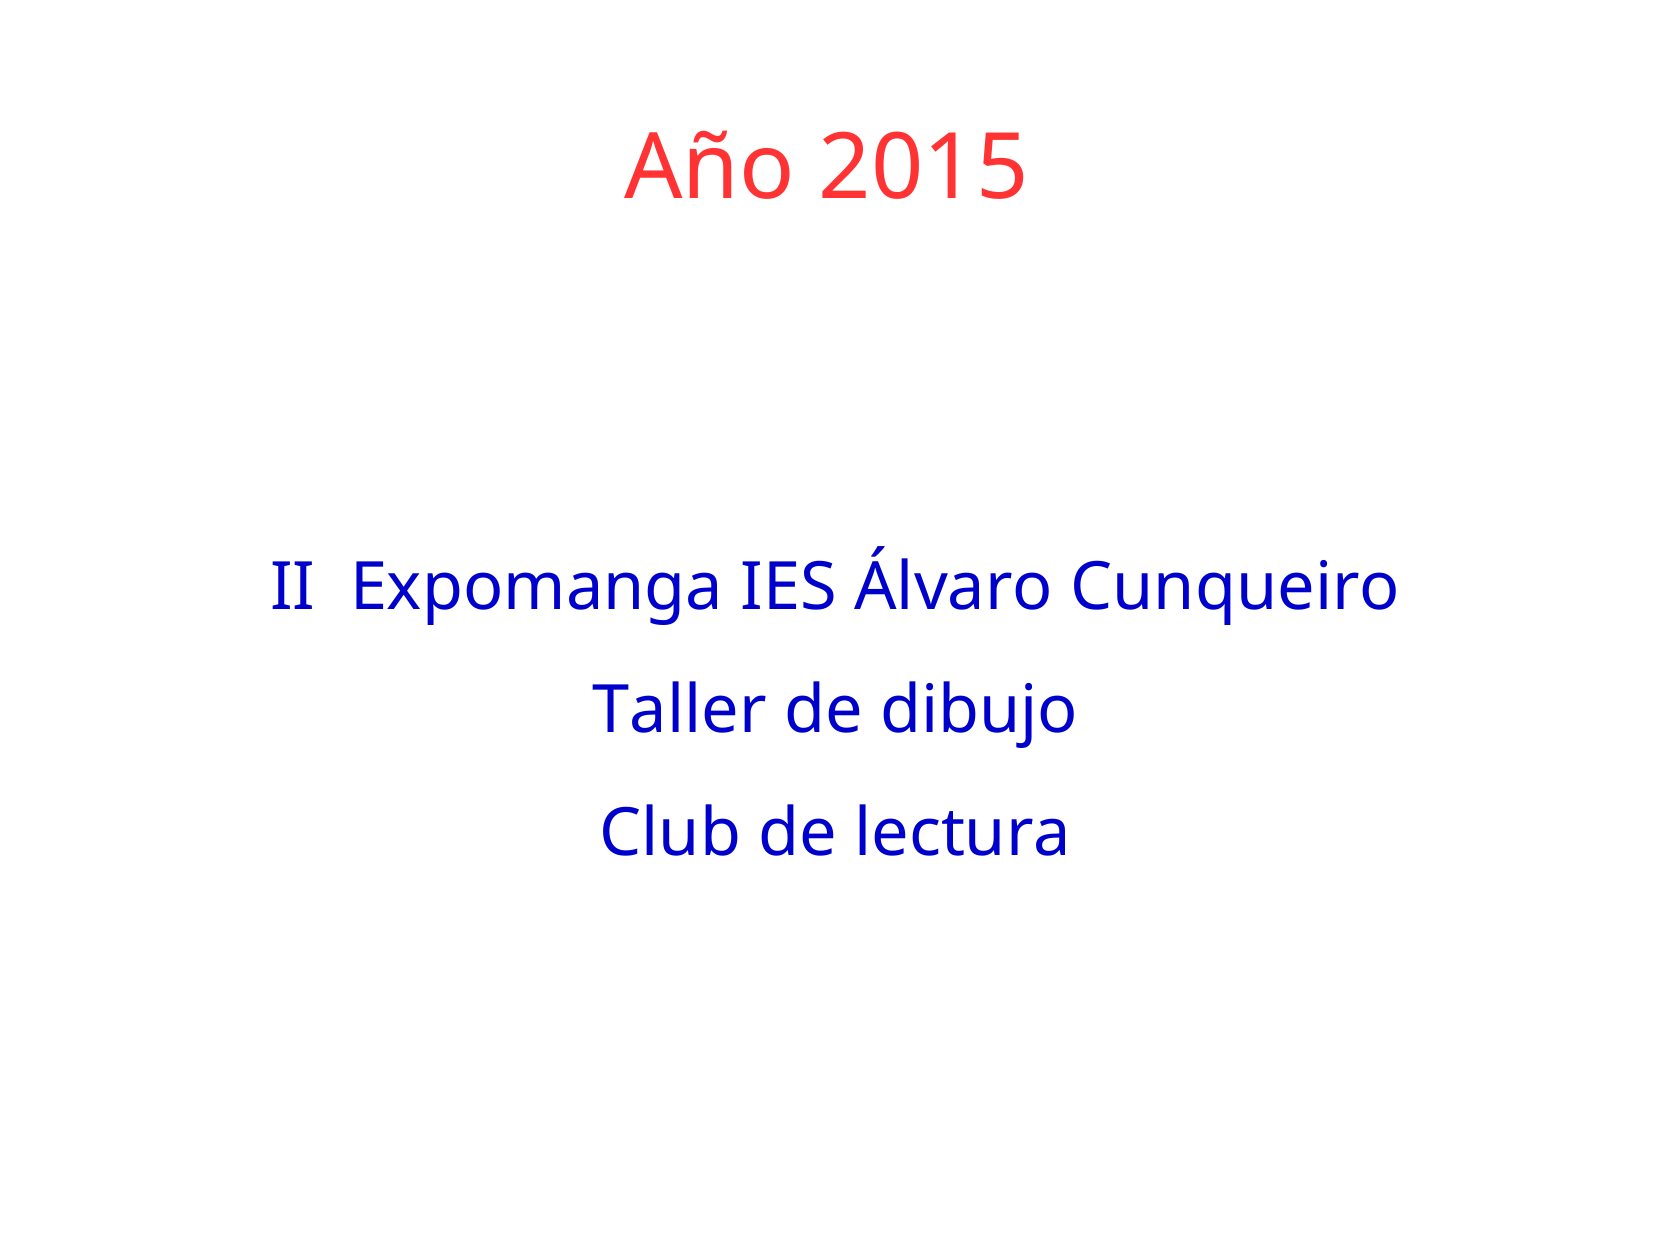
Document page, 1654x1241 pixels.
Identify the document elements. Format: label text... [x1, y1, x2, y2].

list II Expomanga IES Álvaro Cunqueiro Taller de dibujo Club de lectura [82, 290, 1571, 1109]
title Año 2015 [82, 49, 1571, 257]
